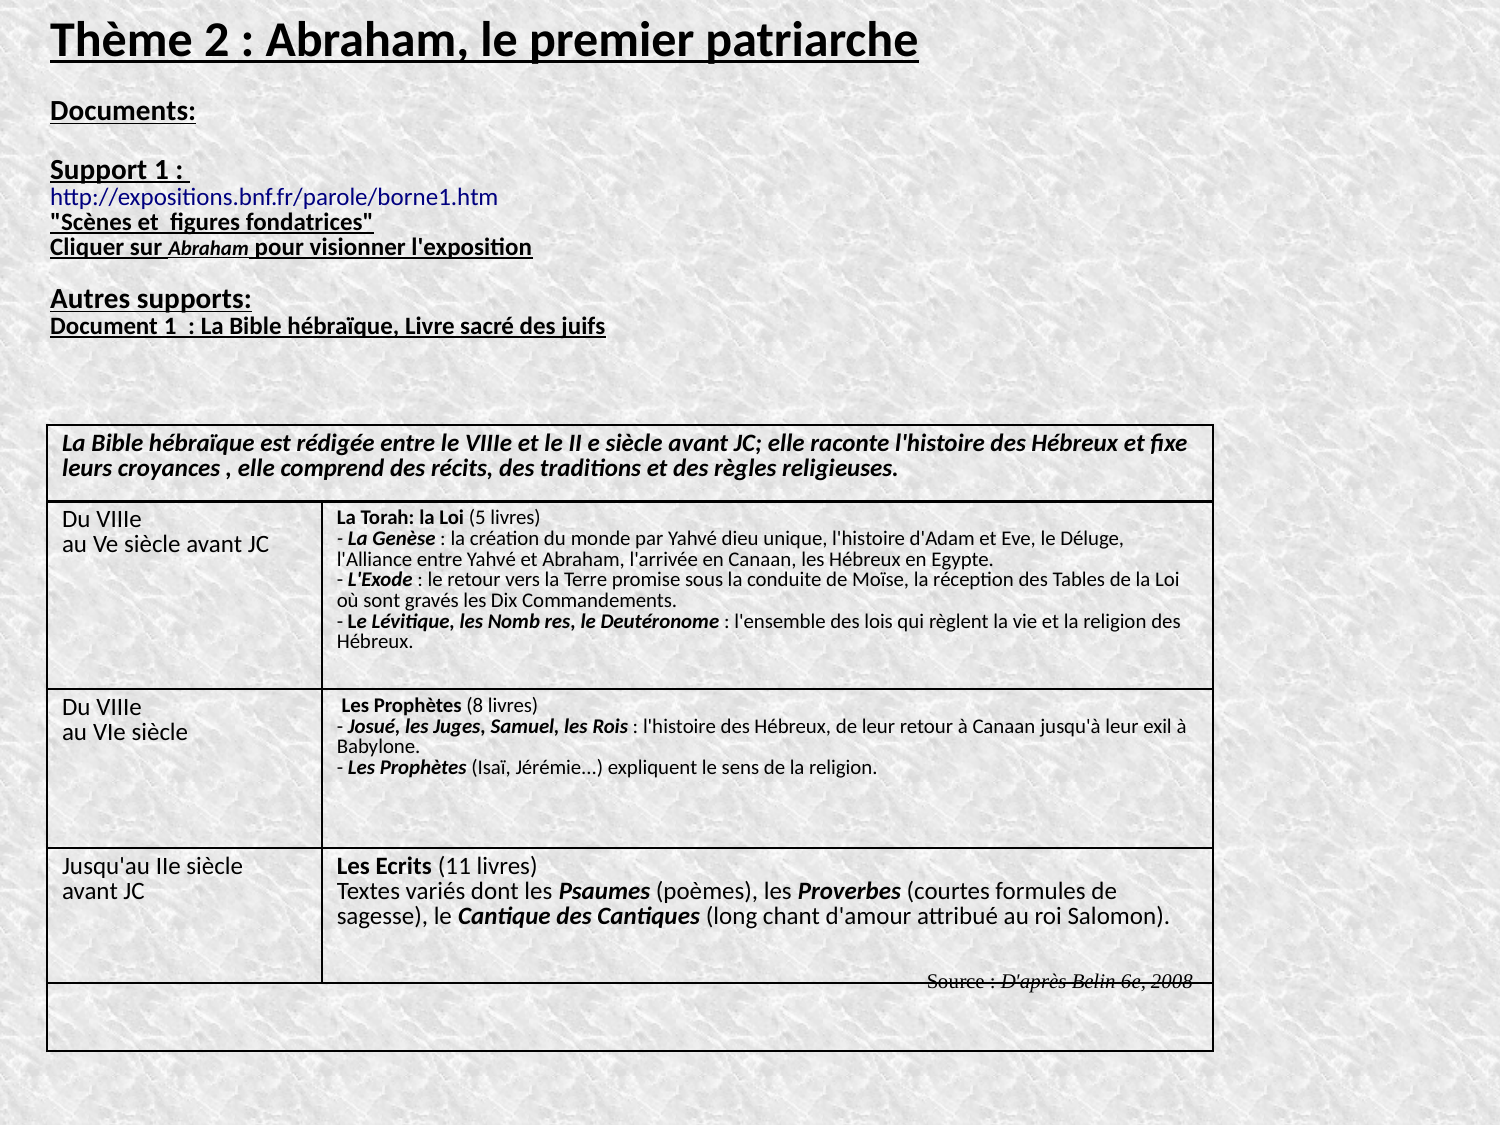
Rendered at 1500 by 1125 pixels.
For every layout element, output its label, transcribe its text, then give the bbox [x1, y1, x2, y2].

table_cell [48, 984, 1212, 1050]
table_cell Les Prophètes (8 livres) - Josué, les Juges, Samuel, les Rois : l'histoire des Hébreux, de leur retour à Canaan jusqu'à leur exil à Babylone. - Les Prophètes (Isaï, Jérémie...) expliquent le sens de la religion. [323, 690, 1212, 847]
picture [0, 0, 1500, 1125]
chart [791, 850, 1500, 1028]
table_cell La Torah: la Loi (5 livres) - La Genèse : la création du monde par Yahvé dieu unique, l'histoire d'Adam et Eve, le Déluge, l'Alliance entre Yahvé et Abraham, l'arrivée en Canaan, les Hébreux en Egypte. - L'Exode : le retour vers la Terre promise sous la conduite de Moïse, la réception des Tables de la Loi où sont gravés les Dix Commandements. - Le Lévitique, les Nomb res, le Deutéronome : l'ensemble des lois qui règlent la vie et la religion des Hébreux. [323, 503, 1212, 688]
text_box Thème 2 : Abraham, le premier patriarche Documents: Support 1 : http://expositions.bnf.fr/parole/borne1.htm "Scènes et figures fondatrices" Cliquer sur Abraham pour visionner l'exposition Autres supports: Document 1 : La Bible hébraïque, Livre sacré des juifs [35, 11, 1453, 418]
table_header La Bible hébraïque est rédigée entre le VIIIe et le II e siècle avant JC; elle raconte l'histoire des Hébreux et fixe leurs croyances , elle comprend des récits, des traditions et des règles religieuses. [48, 426, 1212, 500]
table_cell Du VIIIe au VIe siècle [48, 690, 321, 847]
table_cell Du VIIIe au Ve siècle avant JC [48, 503, 321, 688]
table_cell Jusqu'au IIe siècle avant JC [48, 849, 321, 982]
table_cell Les Ecrits (11 livres) Textes variés dont les Psaumes (poèmes), les Proverbes (courtes formules de sagesse), le Cantique des Cantiques (long chant d'amour attribué au roi Salomon). [323, 849, 1212, 982]
